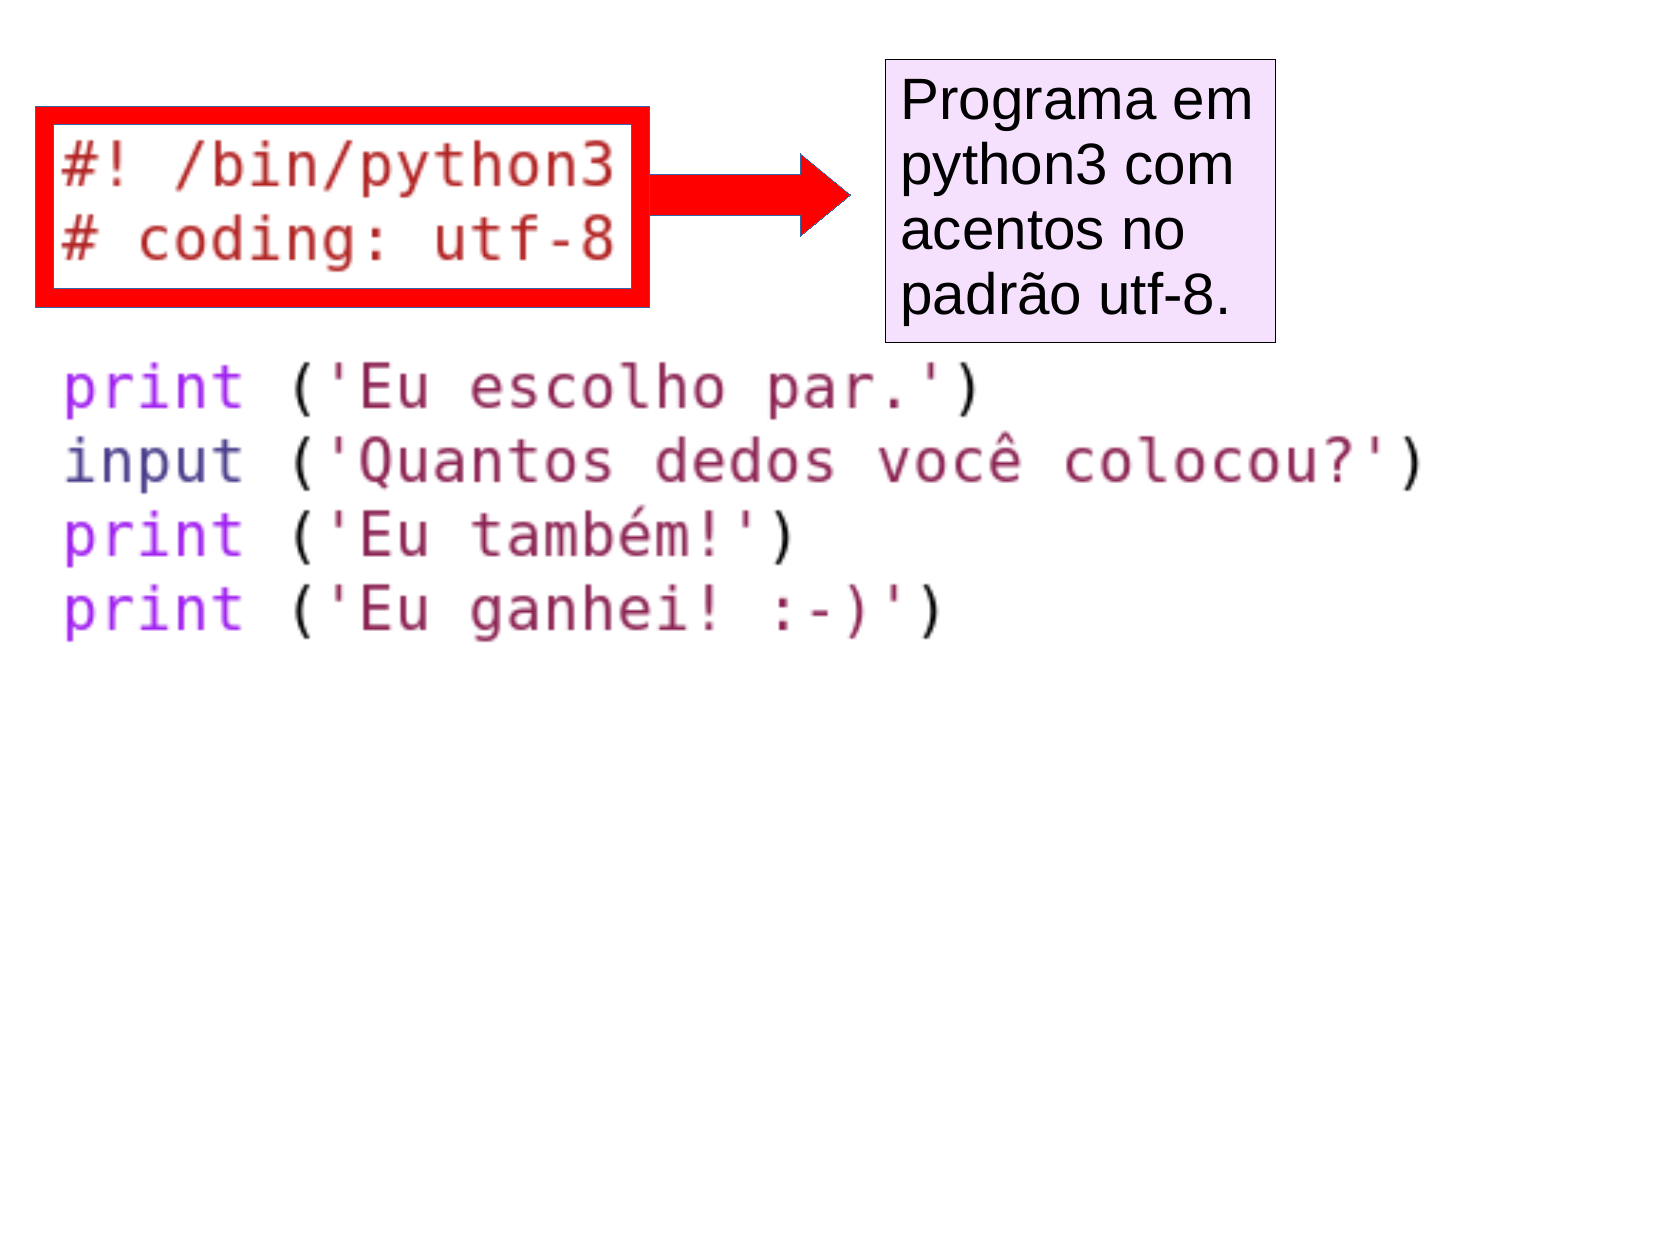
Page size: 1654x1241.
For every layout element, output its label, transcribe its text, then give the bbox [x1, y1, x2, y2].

text_box [35, 106, 851, 308]
picture [0, 0, 1489, 686]
text_box Programa em python3 com acentos no padrão utf-8. [885, 59, 1276, 343]
